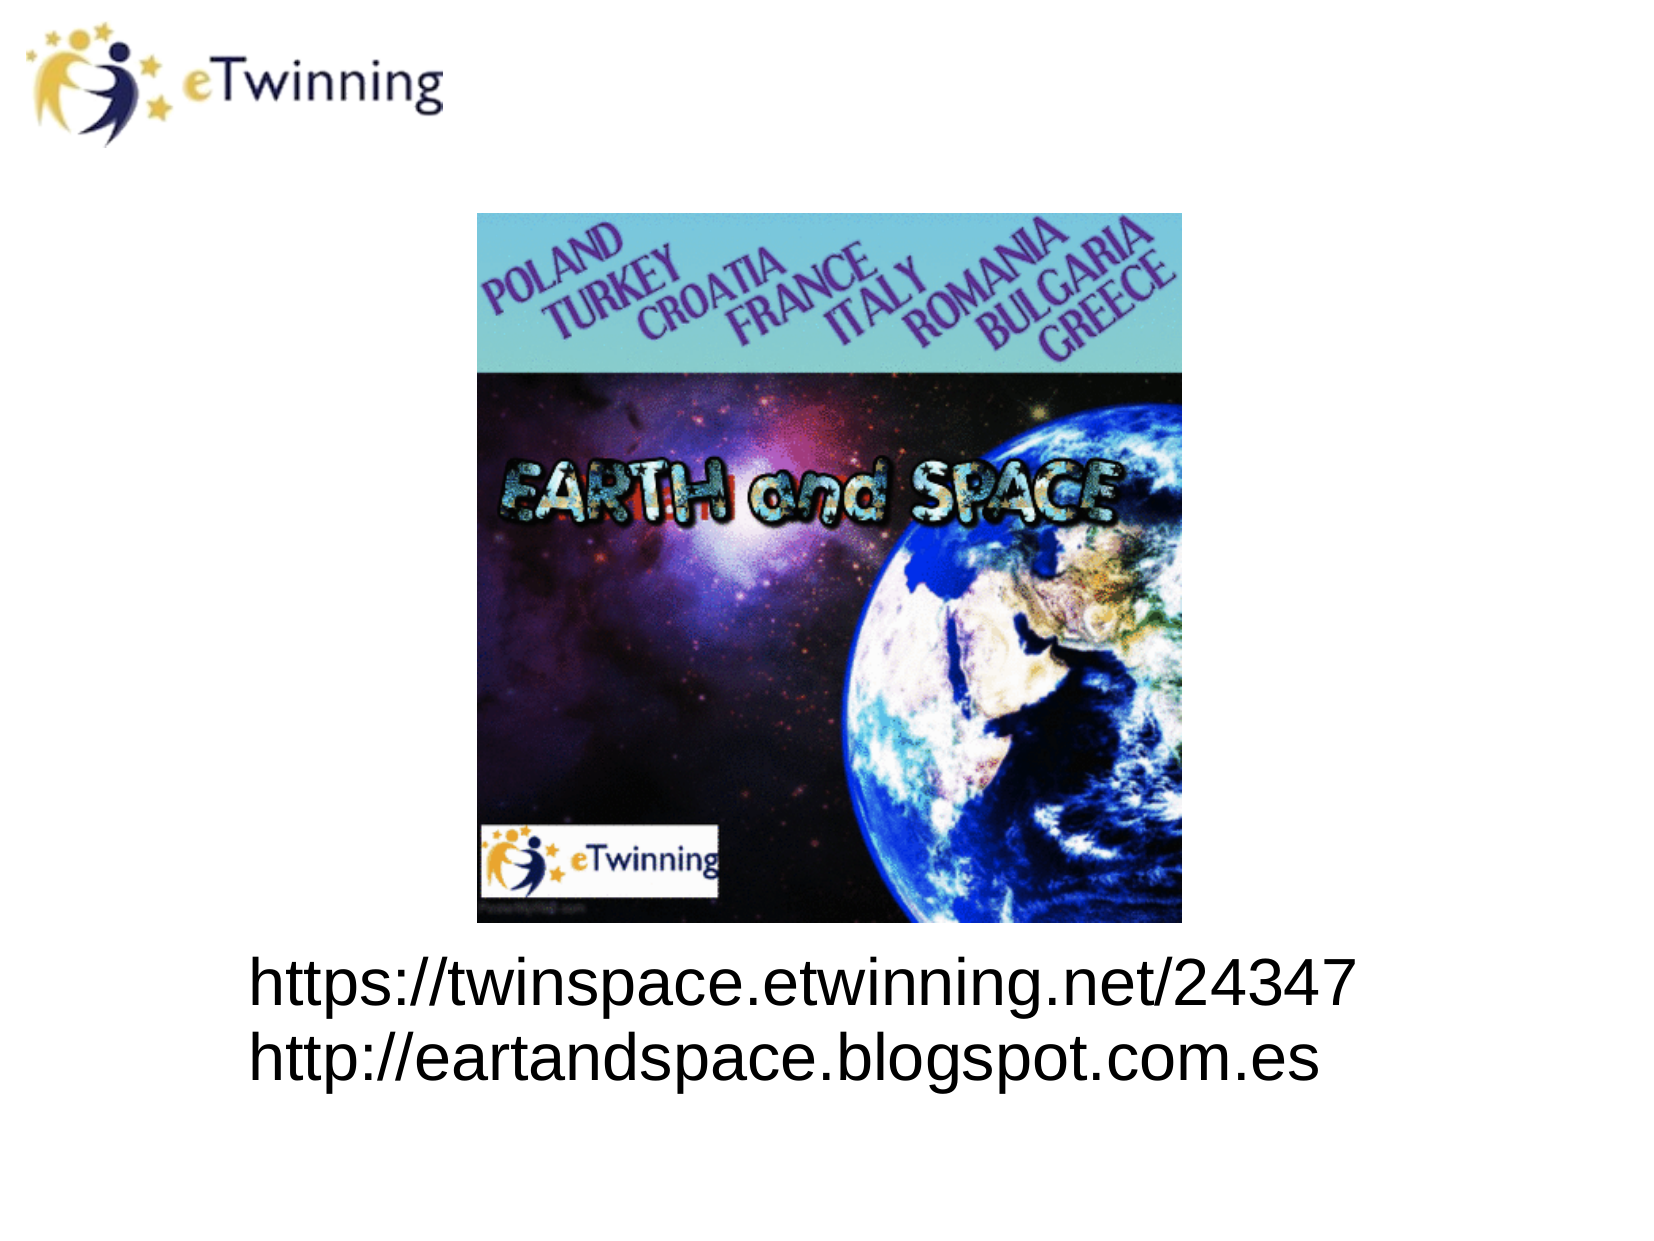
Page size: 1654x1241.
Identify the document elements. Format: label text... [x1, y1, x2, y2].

picture [26, 20, 443, 148]
subtitle https://twinspace.etwinning.net/24347 http://eartandspace.blogspot.com.es [248, 944, 1441, 1095]
picture [477, 213, 1182, 923]
